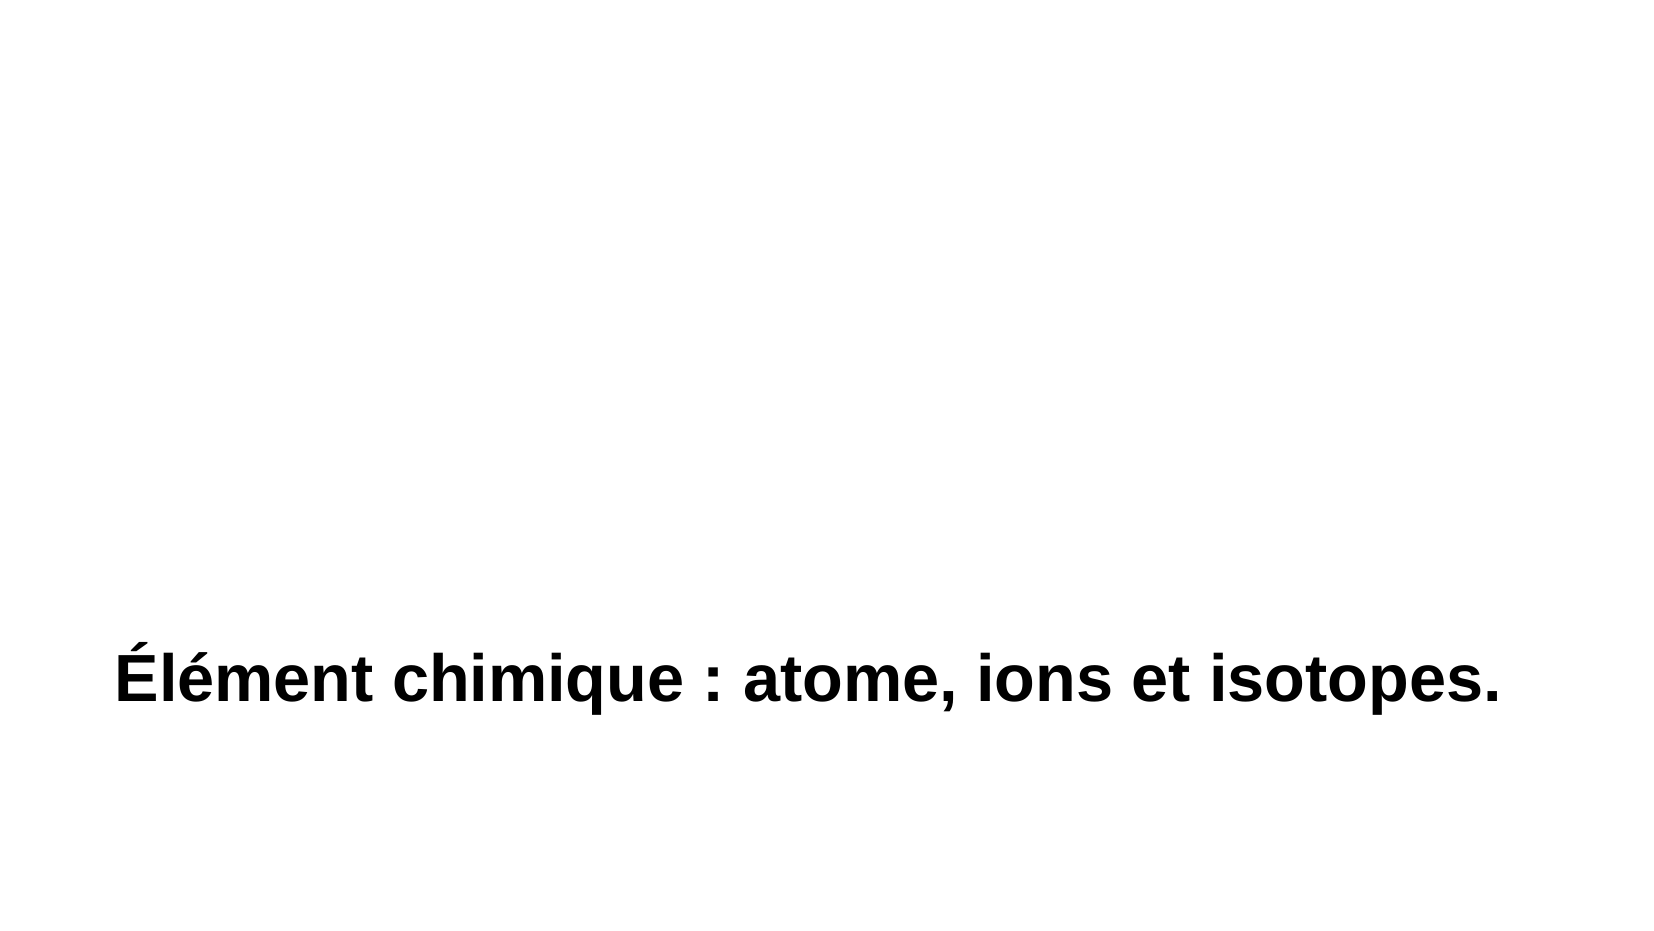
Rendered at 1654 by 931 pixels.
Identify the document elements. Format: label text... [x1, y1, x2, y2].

title Élément chimique : atome, ions et isotopes. [0, 589, 1630, 768]
